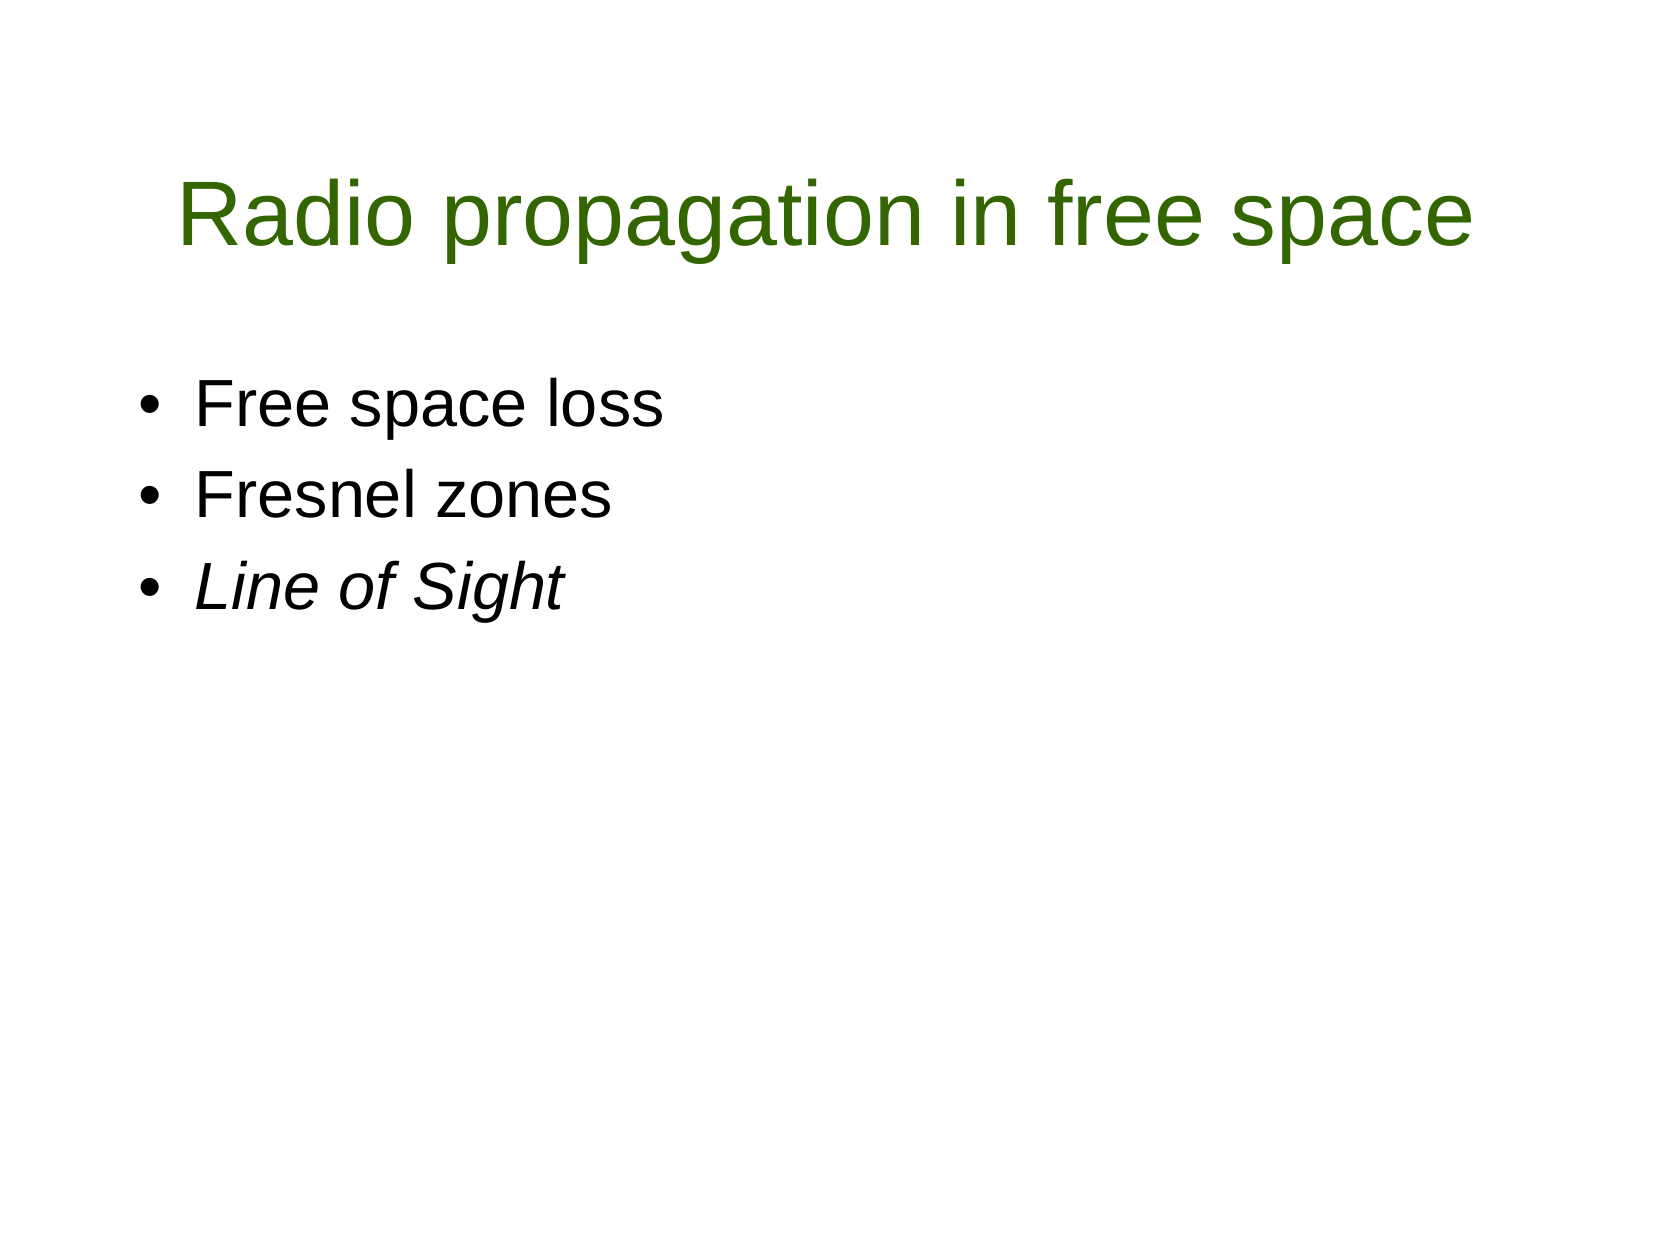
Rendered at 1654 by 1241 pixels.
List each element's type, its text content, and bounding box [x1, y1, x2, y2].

title Radio propagation in free space [123, 87, 1530, 340]
list Free space loss Fresnel zones Line of Sight [123, 358, 1530, 1103]
